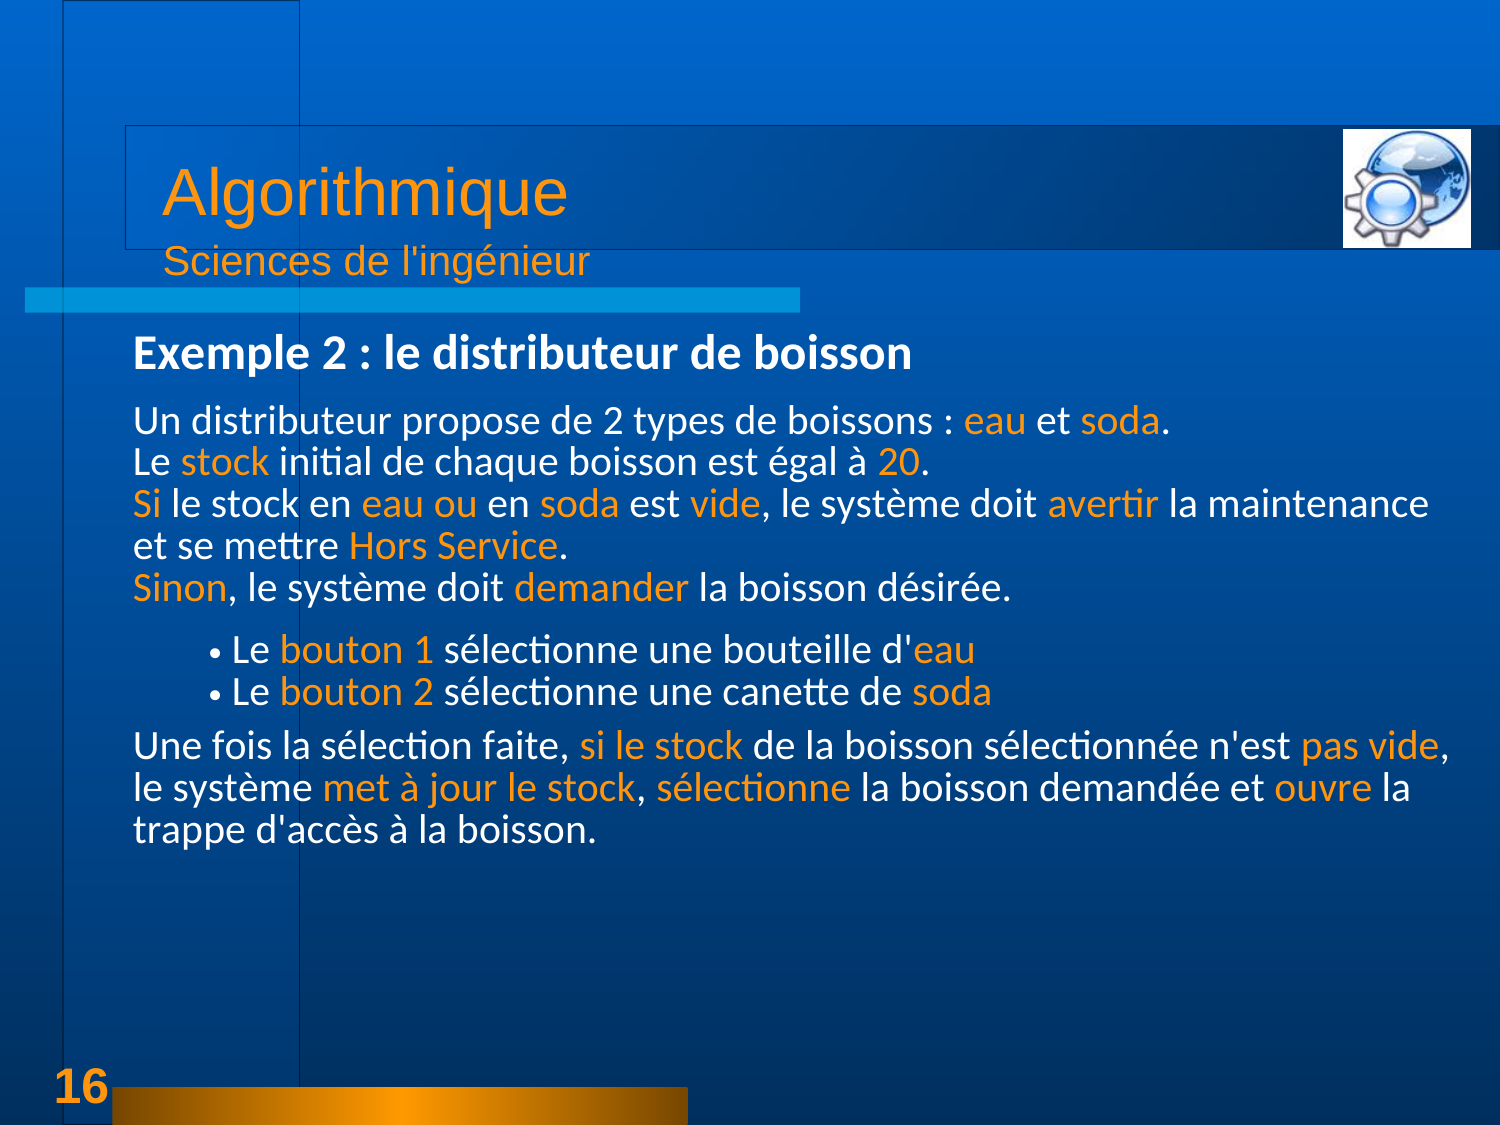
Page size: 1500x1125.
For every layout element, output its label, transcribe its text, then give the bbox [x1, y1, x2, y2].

text_box Exemple 2 : le distributeur de boisson Un distributeur propose de 2 types de boissons : eau et soda. Le stock initial de chaque boisson est égal à 20. Si le stock en eau ou en soda est vide, le système doit avertir la maintenance et se mettre Hors Service. Sinon, le système doit demander la boisson désirée. Le bouton 1 sélectionne une bouteille d'eau Le bouton 2 sélectionne une canette de soda Une fois la sélection faite, si le stock de la boisson sélectionnée n'est pas vide, le système met à jour le stock, sélectionne la boisson demandée et ouvre la trappe d'accès à la boisson. [118, 324, 1477, 977]
picture [1343, 129, 1471, 248]
